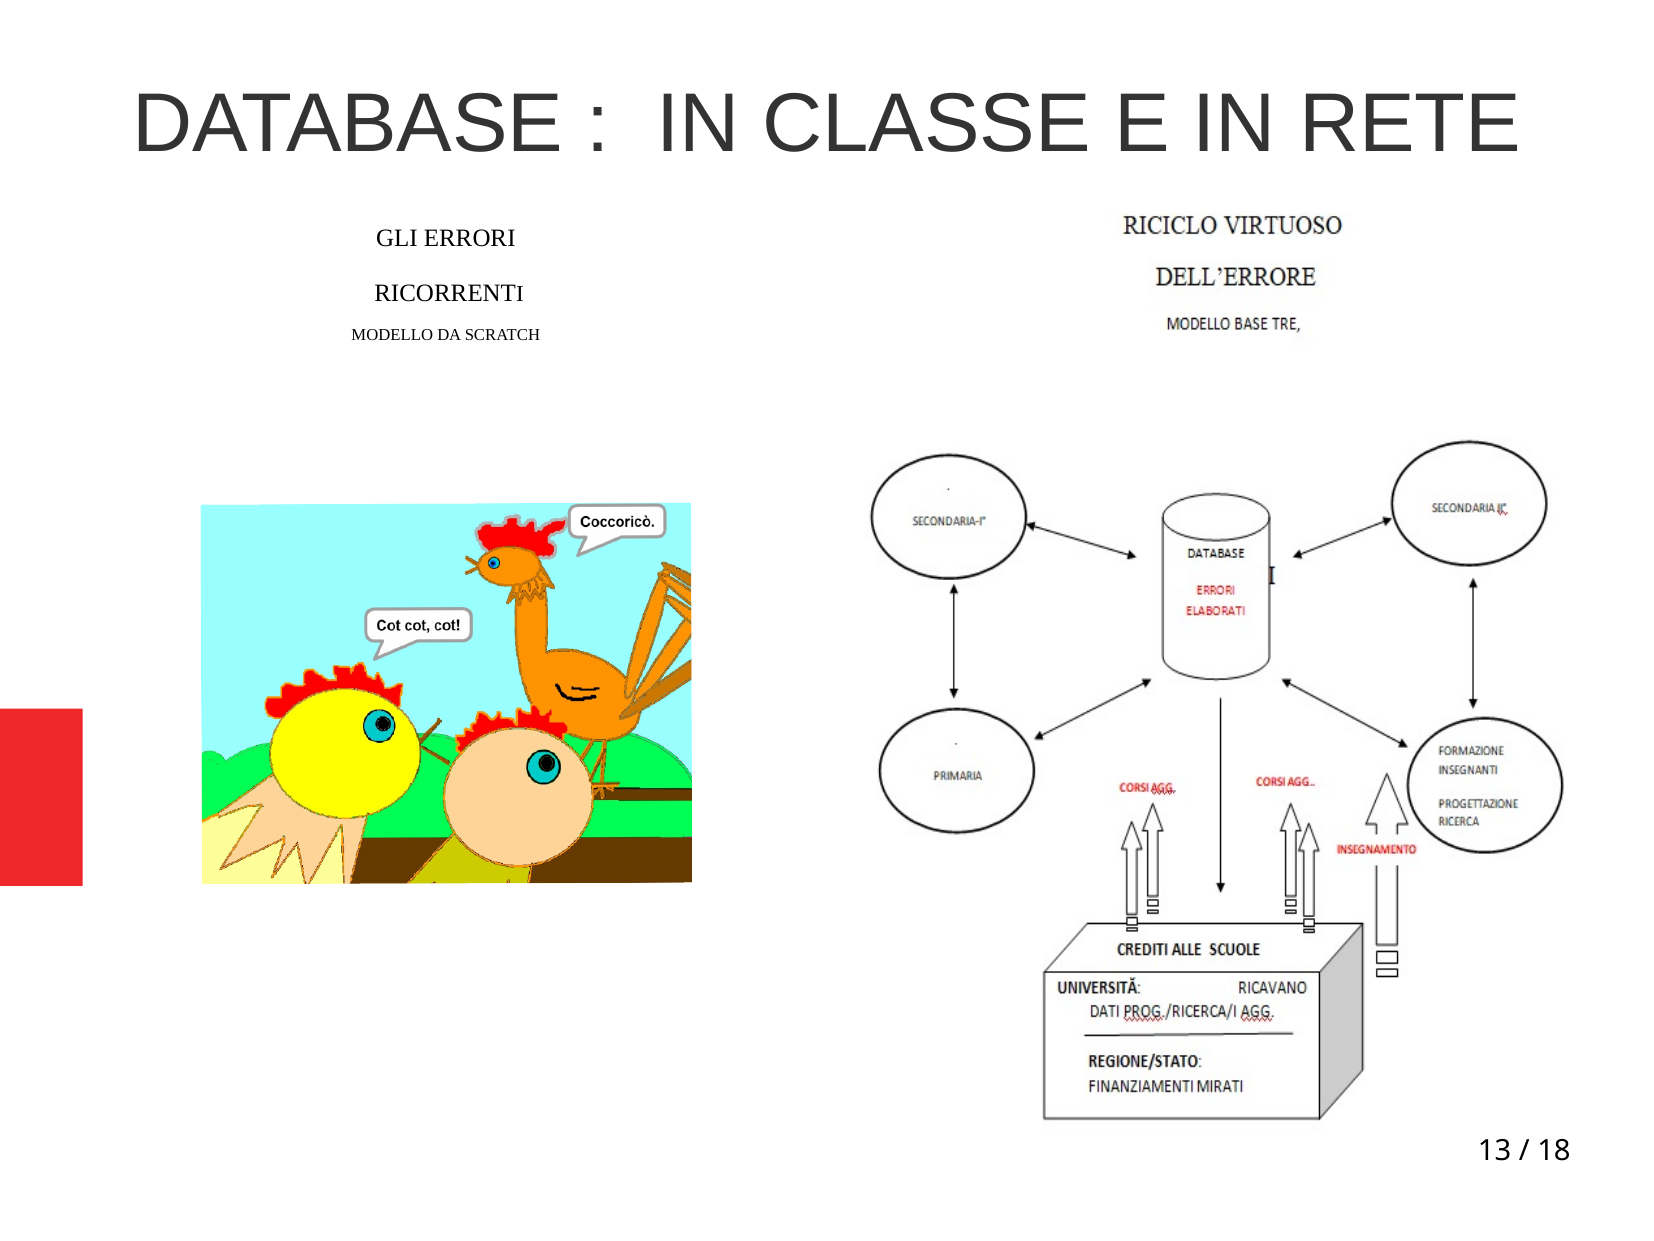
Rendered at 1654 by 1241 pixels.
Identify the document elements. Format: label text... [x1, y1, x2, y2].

text_box GLI ERRORI RICORRENTI MODELLO DA SCRATCH [204, 216, 688, 378]
picture [200, 502, 692, 885]
picture [814, 212, 1630, 1132]
title DATABASE : IN CLASSE E IN RETE [0, 0, 1654, 170]
